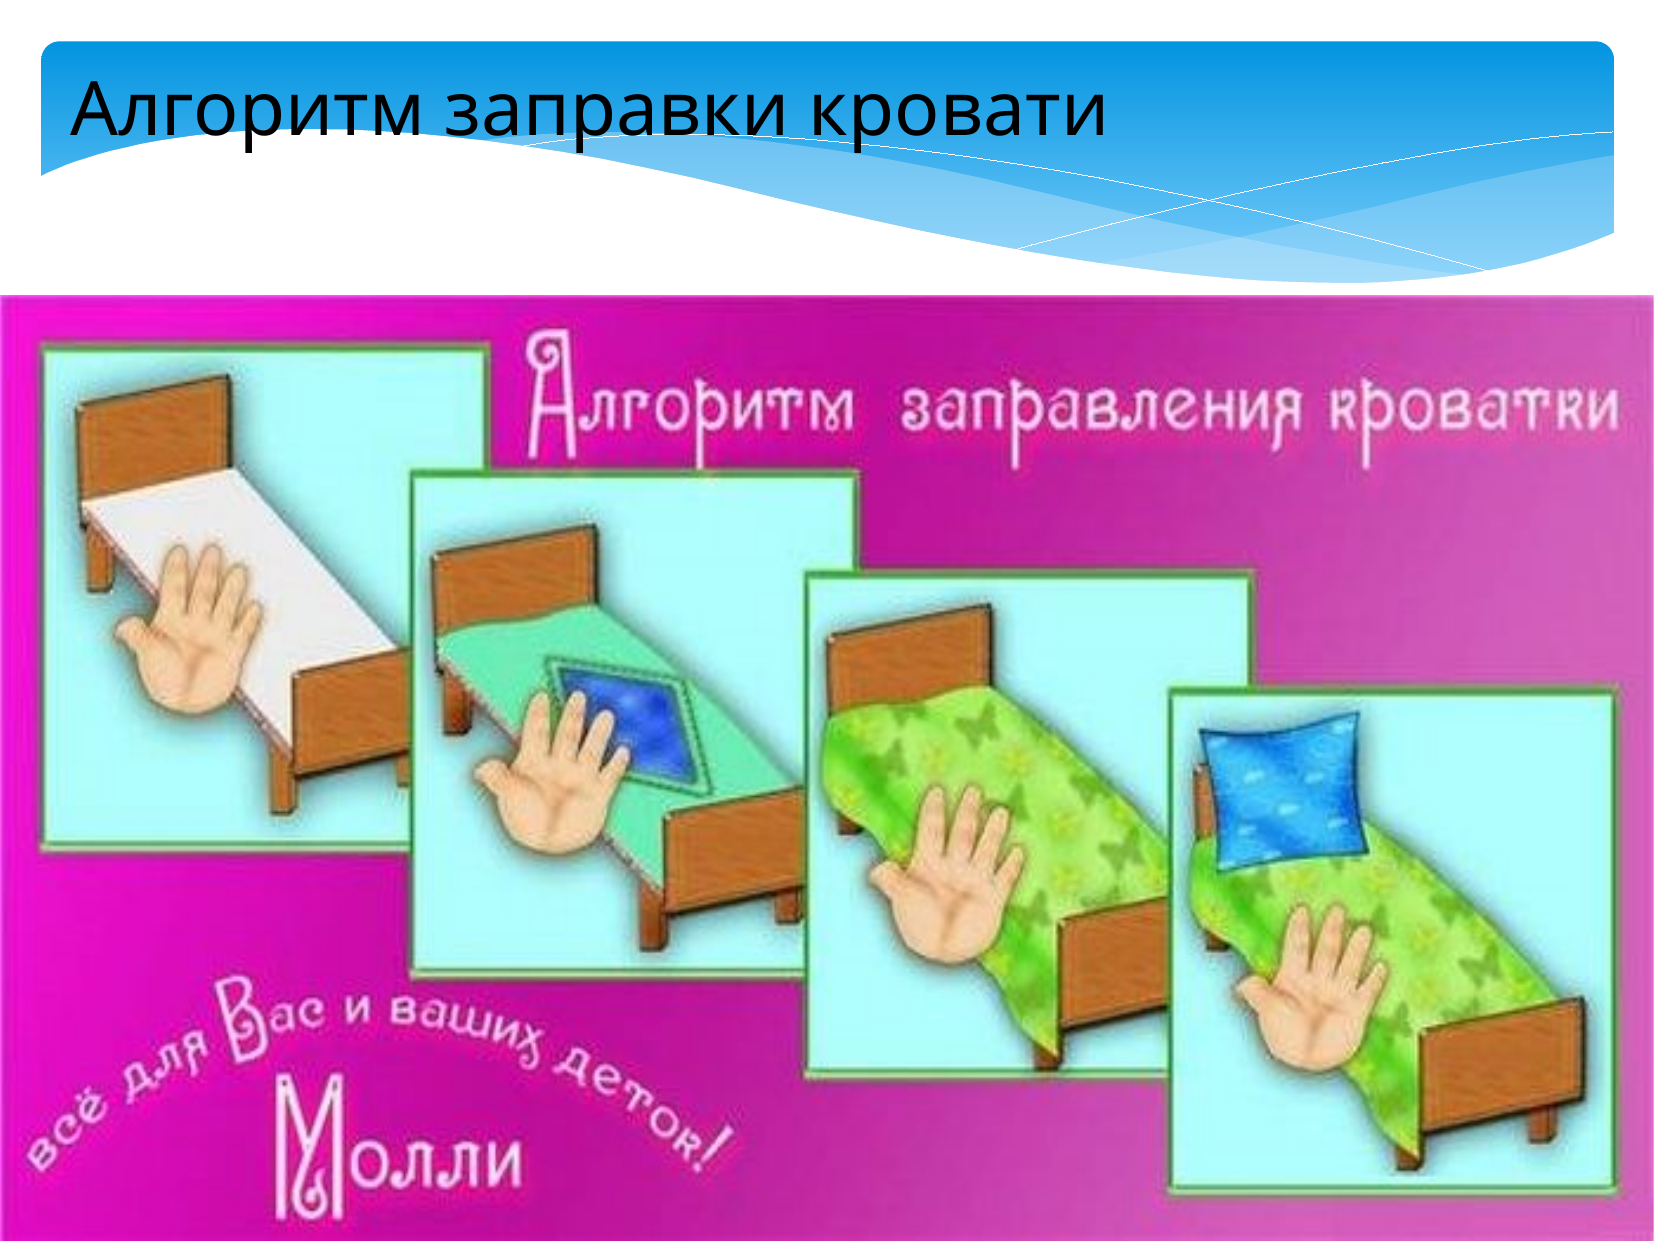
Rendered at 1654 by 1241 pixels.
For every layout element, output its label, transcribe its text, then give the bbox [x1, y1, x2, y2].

picture [0, 295, 1654, 1241]
text_box Алгоритм заправки кровати [55, 53, 1606, 293]
